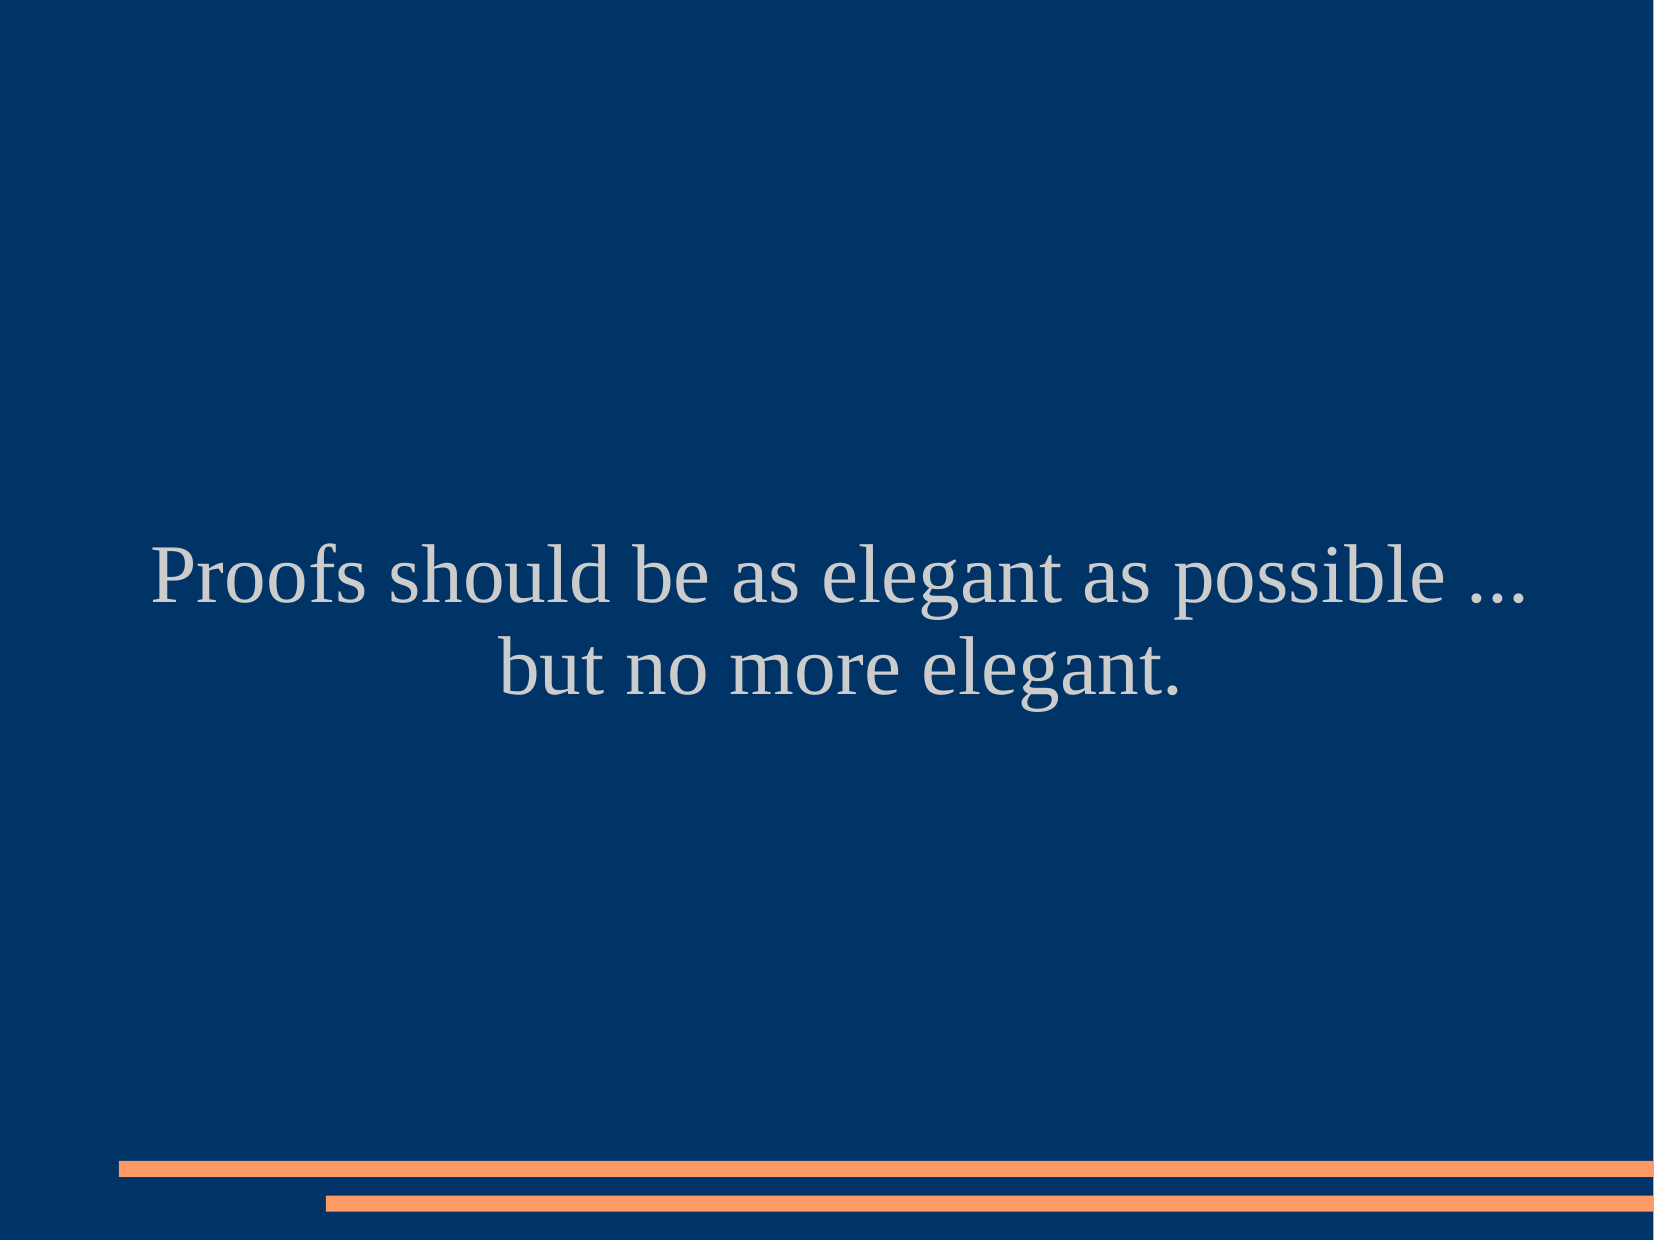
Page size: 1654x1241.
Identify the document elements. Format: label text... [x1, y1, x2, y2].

subtitle Proofs should be as elegant as possible ... but no more elegant. [121, 215, 1561, 1026]
